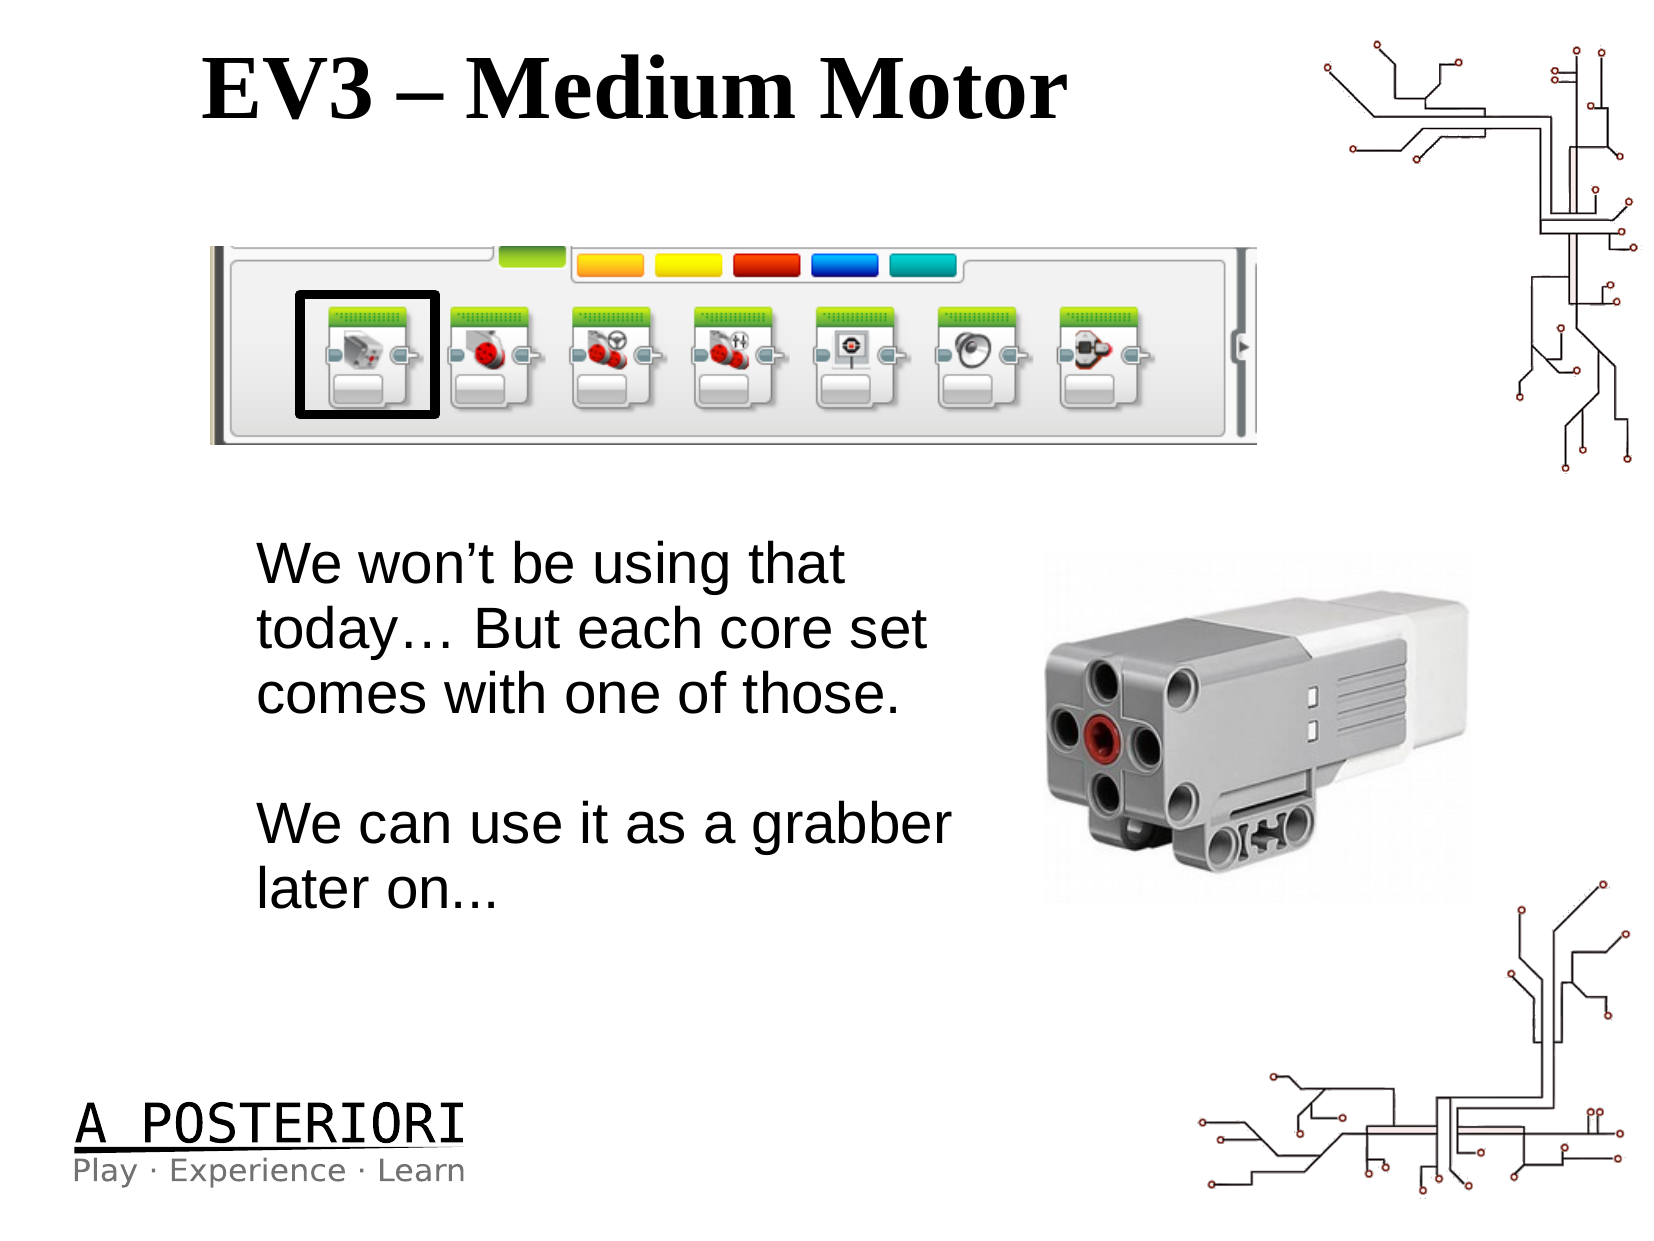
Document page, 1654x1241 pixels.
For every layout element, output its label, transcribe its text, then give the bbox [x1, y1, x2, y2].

picture [1305, 35, 1643, 496]
title EV3 – Medium Motor [11, 0, 1261, 190]
picture [73, 1101, 466, 1189]
picture [1044, 554, 1636, 1201]
text_box We won’t be using that today… But each core set comes with one of those. We can use it as a grabber later on... [241, 523, 1052, 991]
picture [210, 246, 1257, 445]
